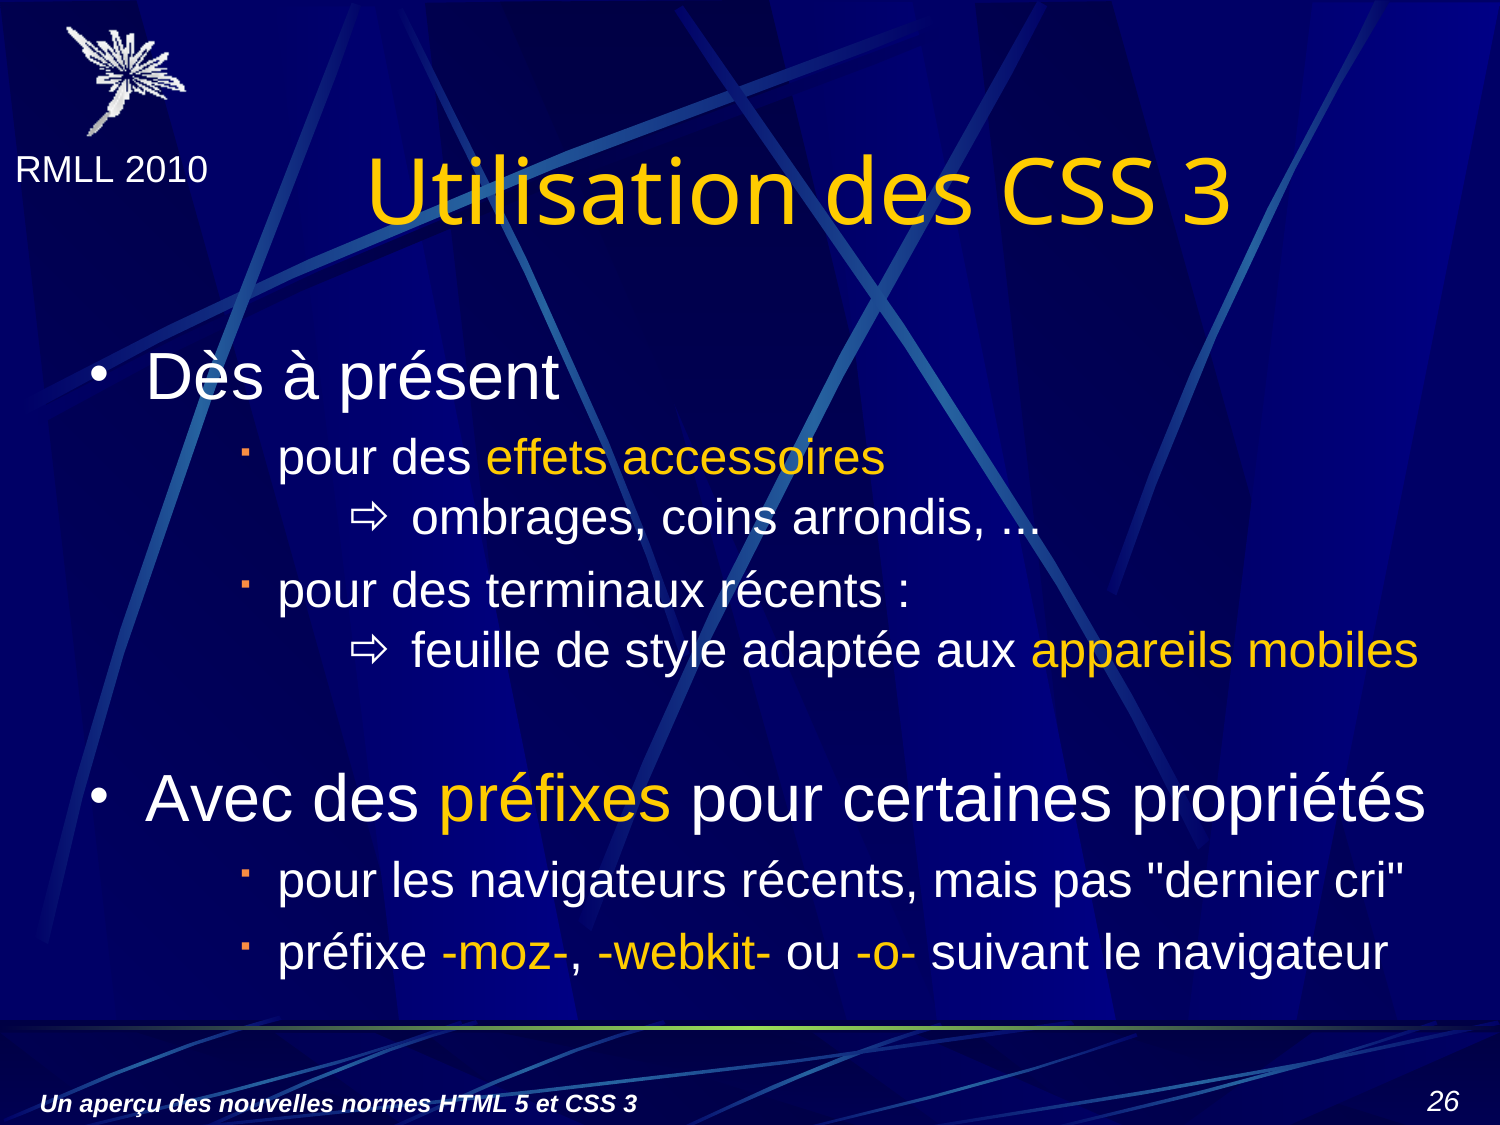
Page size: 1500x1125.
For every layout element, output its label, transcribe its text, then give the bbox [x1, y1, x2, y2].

list Dès à présent pour des effets accessoires  ombrages, coins arrondis, ... pour des terminaux récents :  feuille de style adaptée aux appareils mobiles Avec des préfixes pour certaines propriétés pour les navigateurs récents, mais pas "dernier cri" préfixe -moz-, -webkit- ou -o- suivant le navigateur [74, 324, 1463, 1001]
title Utilisation des CSS 3 [224, 87, 1375, 288]
picture [62, 24, 188, 138]
